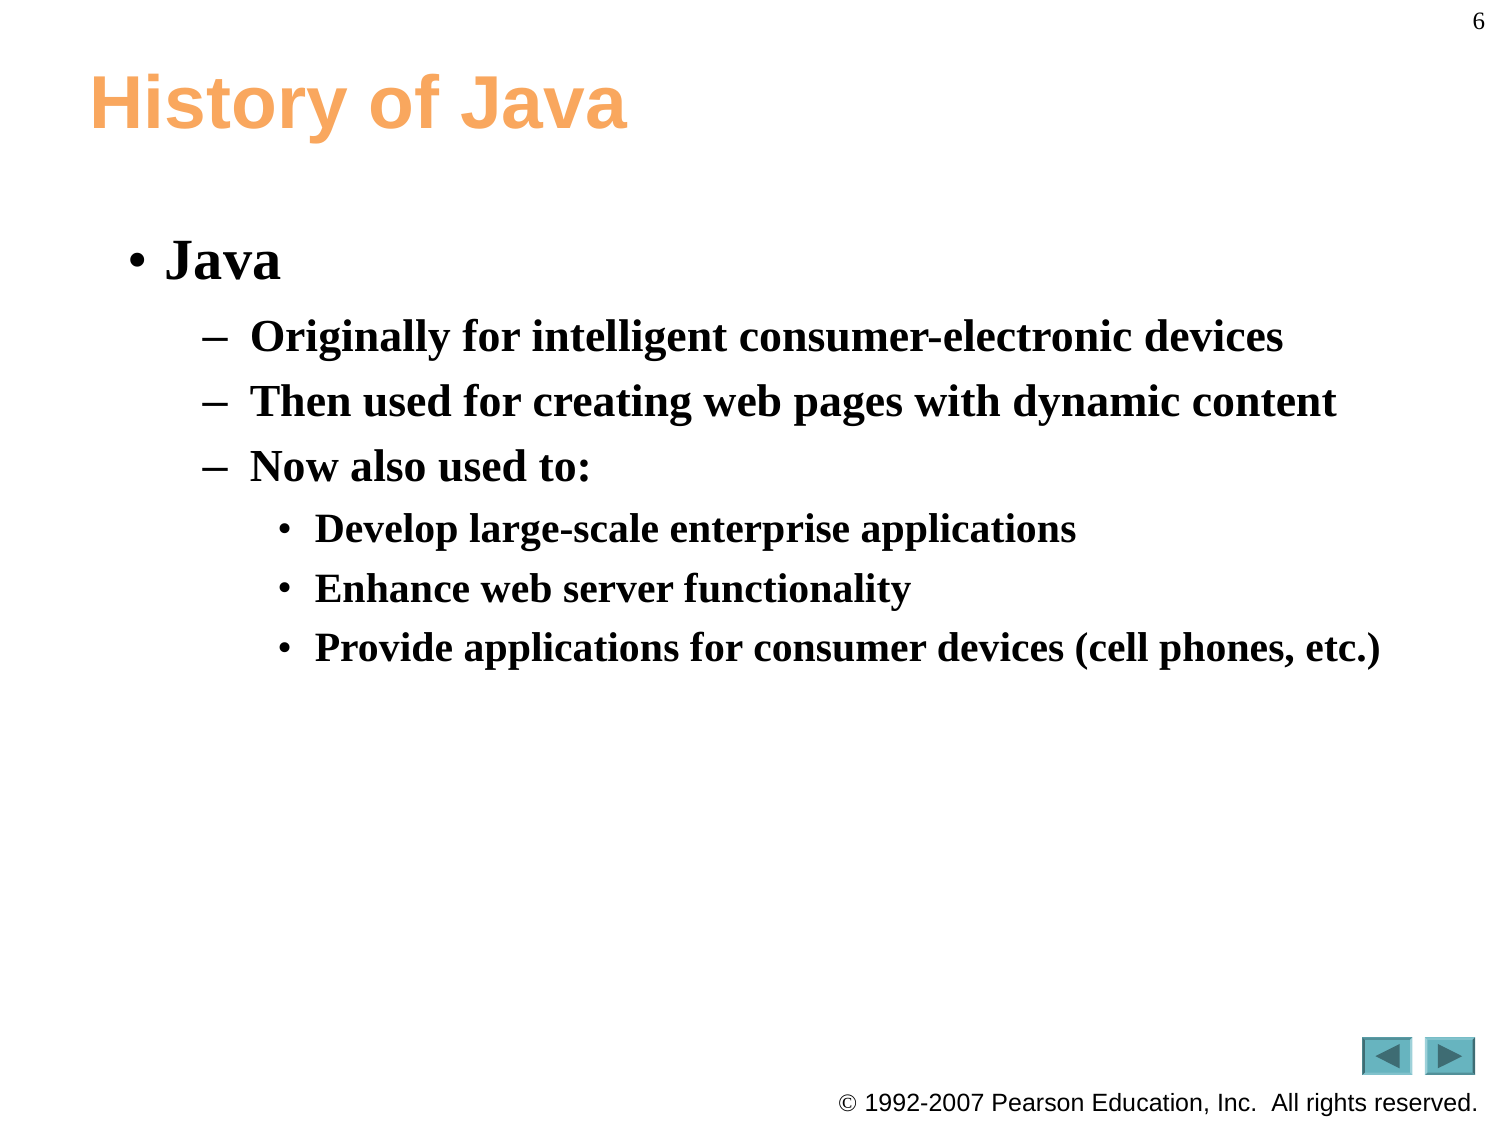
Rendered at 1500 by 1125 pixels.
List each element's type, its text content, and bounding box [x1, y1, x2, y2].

title History of Java [75, 12, 1426, 201]
list Java Originally for intelligent consumer-electronic devices Then used for creating web pages with dynamic content Now also used to: Develop large-scale enterprise applications Enhance web server functionality Provide applications for consumer devices (cell phones, etc.) [112, 220, 1425, 963]
